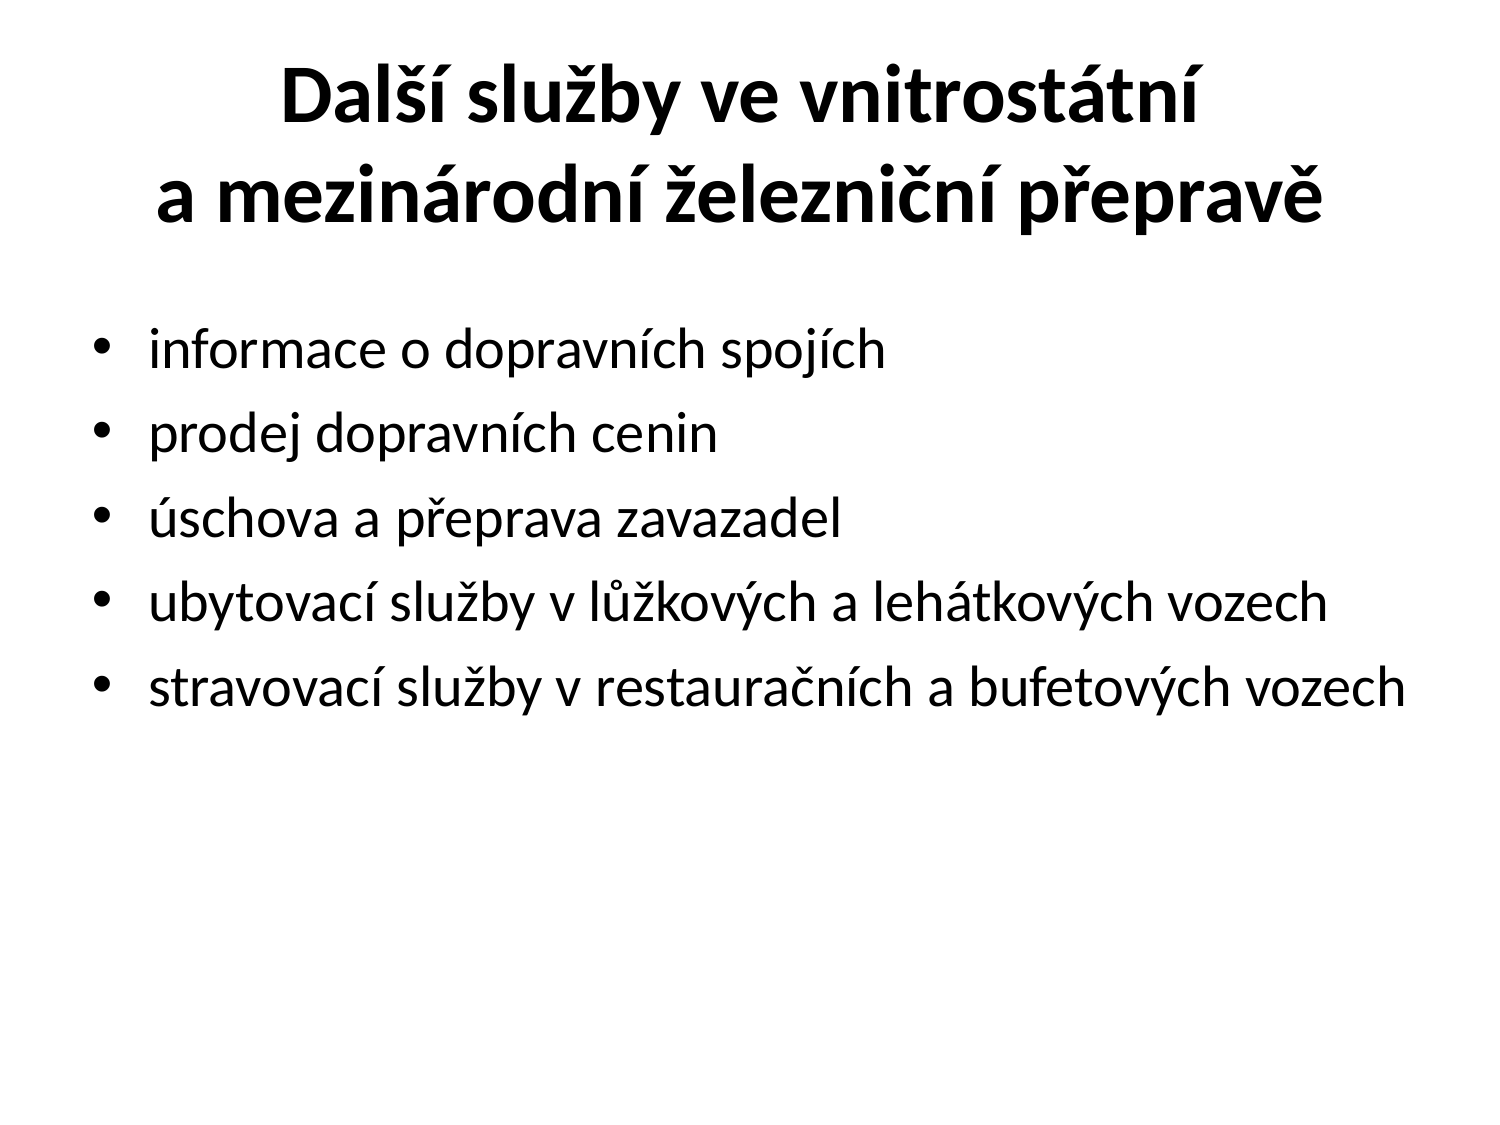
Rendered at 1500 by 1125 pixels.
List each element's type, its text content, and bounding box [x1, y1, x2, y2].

list informace o dopravních spojích prodej dopravních cenin úschova a přeprava zavazadel ubytovací služby v lůžkových a lehátkových vozech stravovací služby v restauračních a bufetových vozech [76, 302, 1427, 1010]
title Další služby ve vnitrostátní a mezinárodní železniční přepravě [75, 31, 1426, 247]
